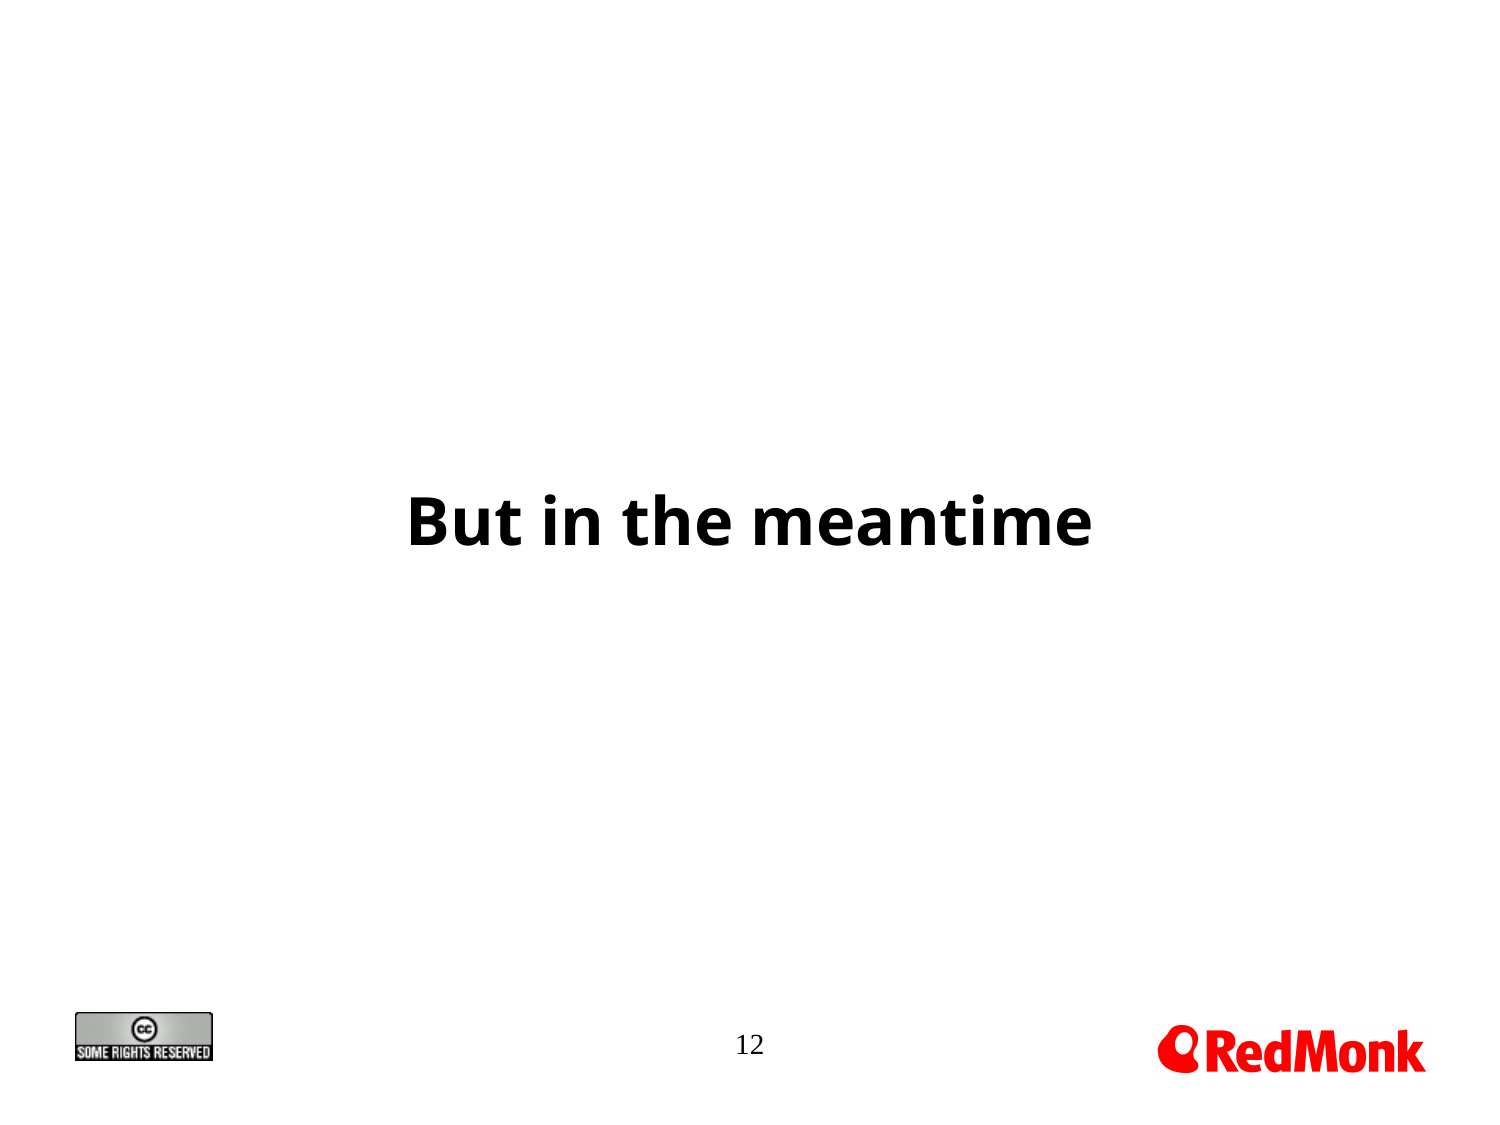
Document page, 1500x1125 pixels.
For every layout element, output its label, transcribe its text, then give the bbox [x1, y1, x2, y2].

text_box But in the meantime [112, 470, 1388, 912]
picture [75, 1012, 213, 1061]
picture [1151, 1023, 1433, 1075]
